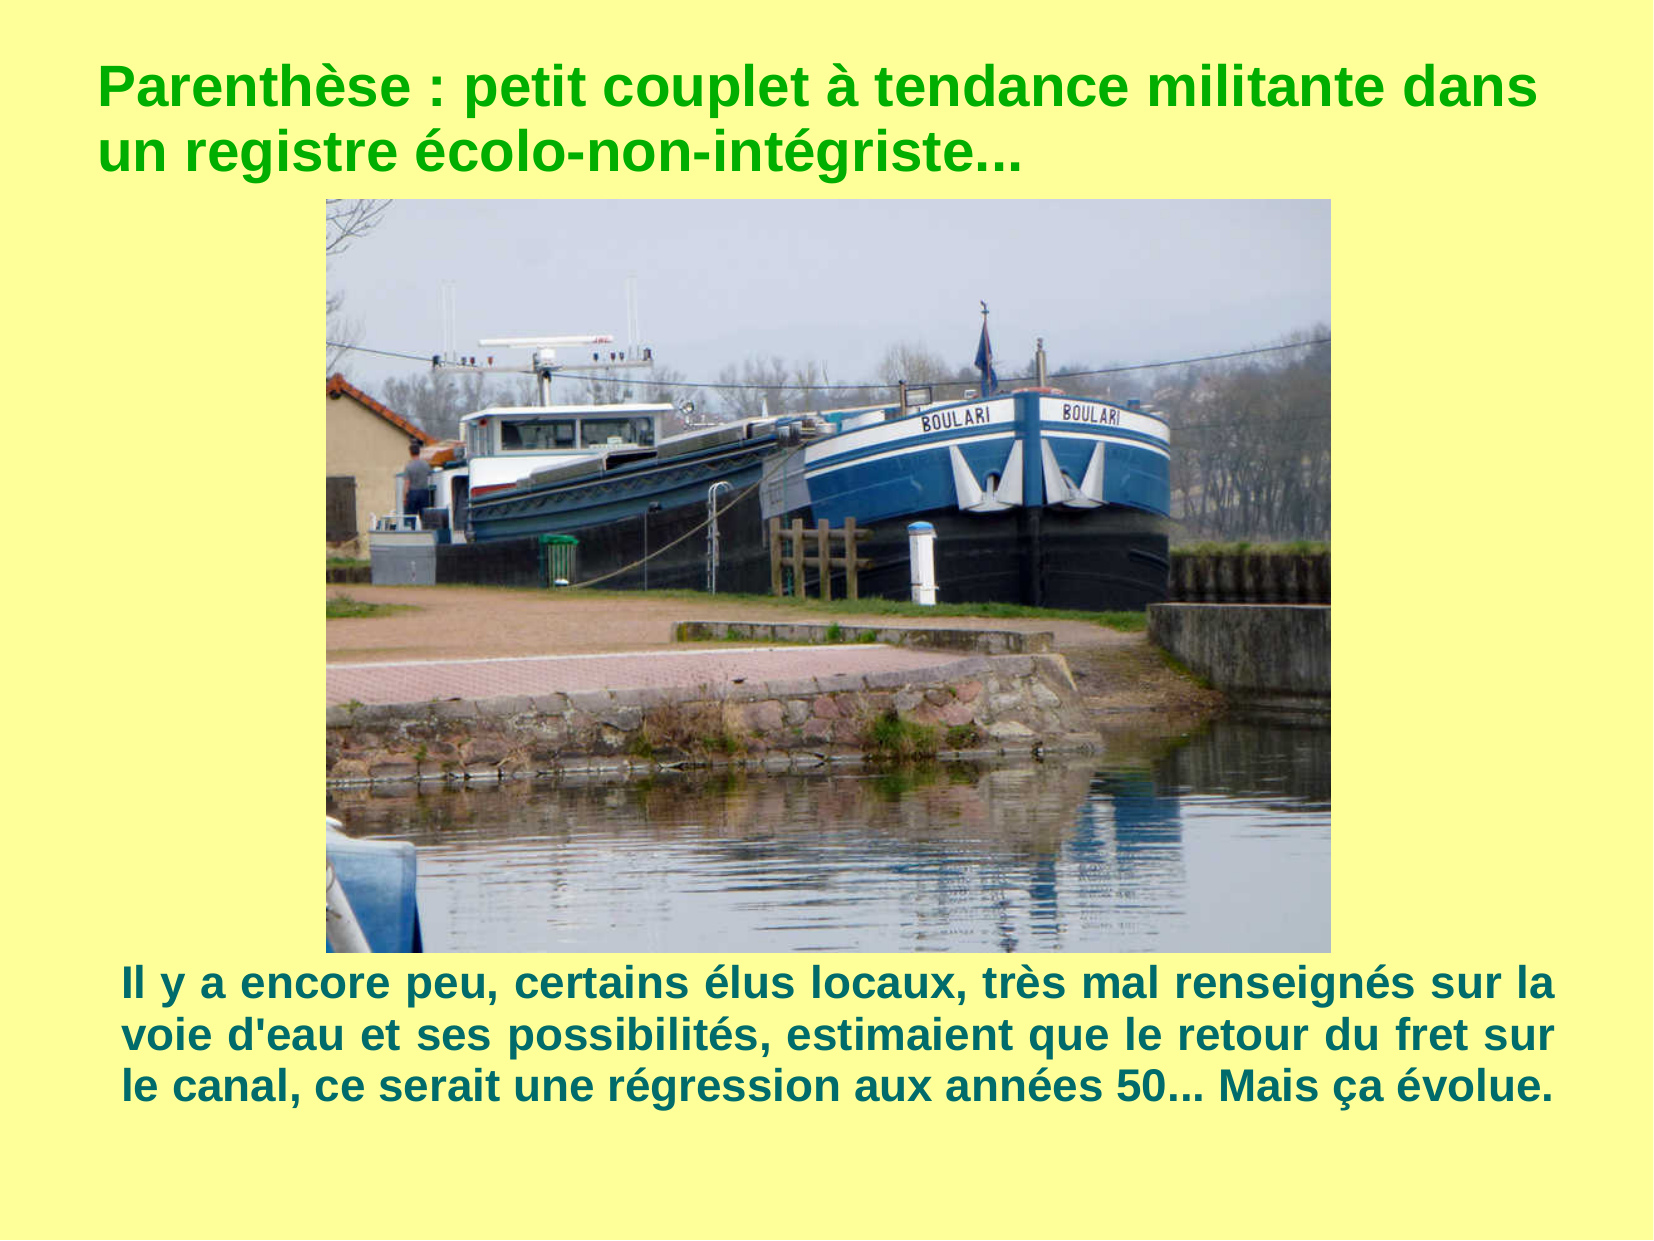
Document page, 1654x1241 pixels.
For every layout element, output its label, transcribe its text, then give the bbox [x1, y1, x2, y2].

text_box Parenthèse : petit couplet à tendance militante dans un registre écolo-non-intégriste... [82, 47, 1560, 193]
text_box Il y a encore peu, certains élus locaux, très mal renseignés sur la voie d'eau et ses possibilités, estimaient que le retour du fret sur le canal, ce serait une régression aux années 50... Mais ça évolue. [106, 950, 1571, 1119]
picture [326, 199, 1331, 950]
